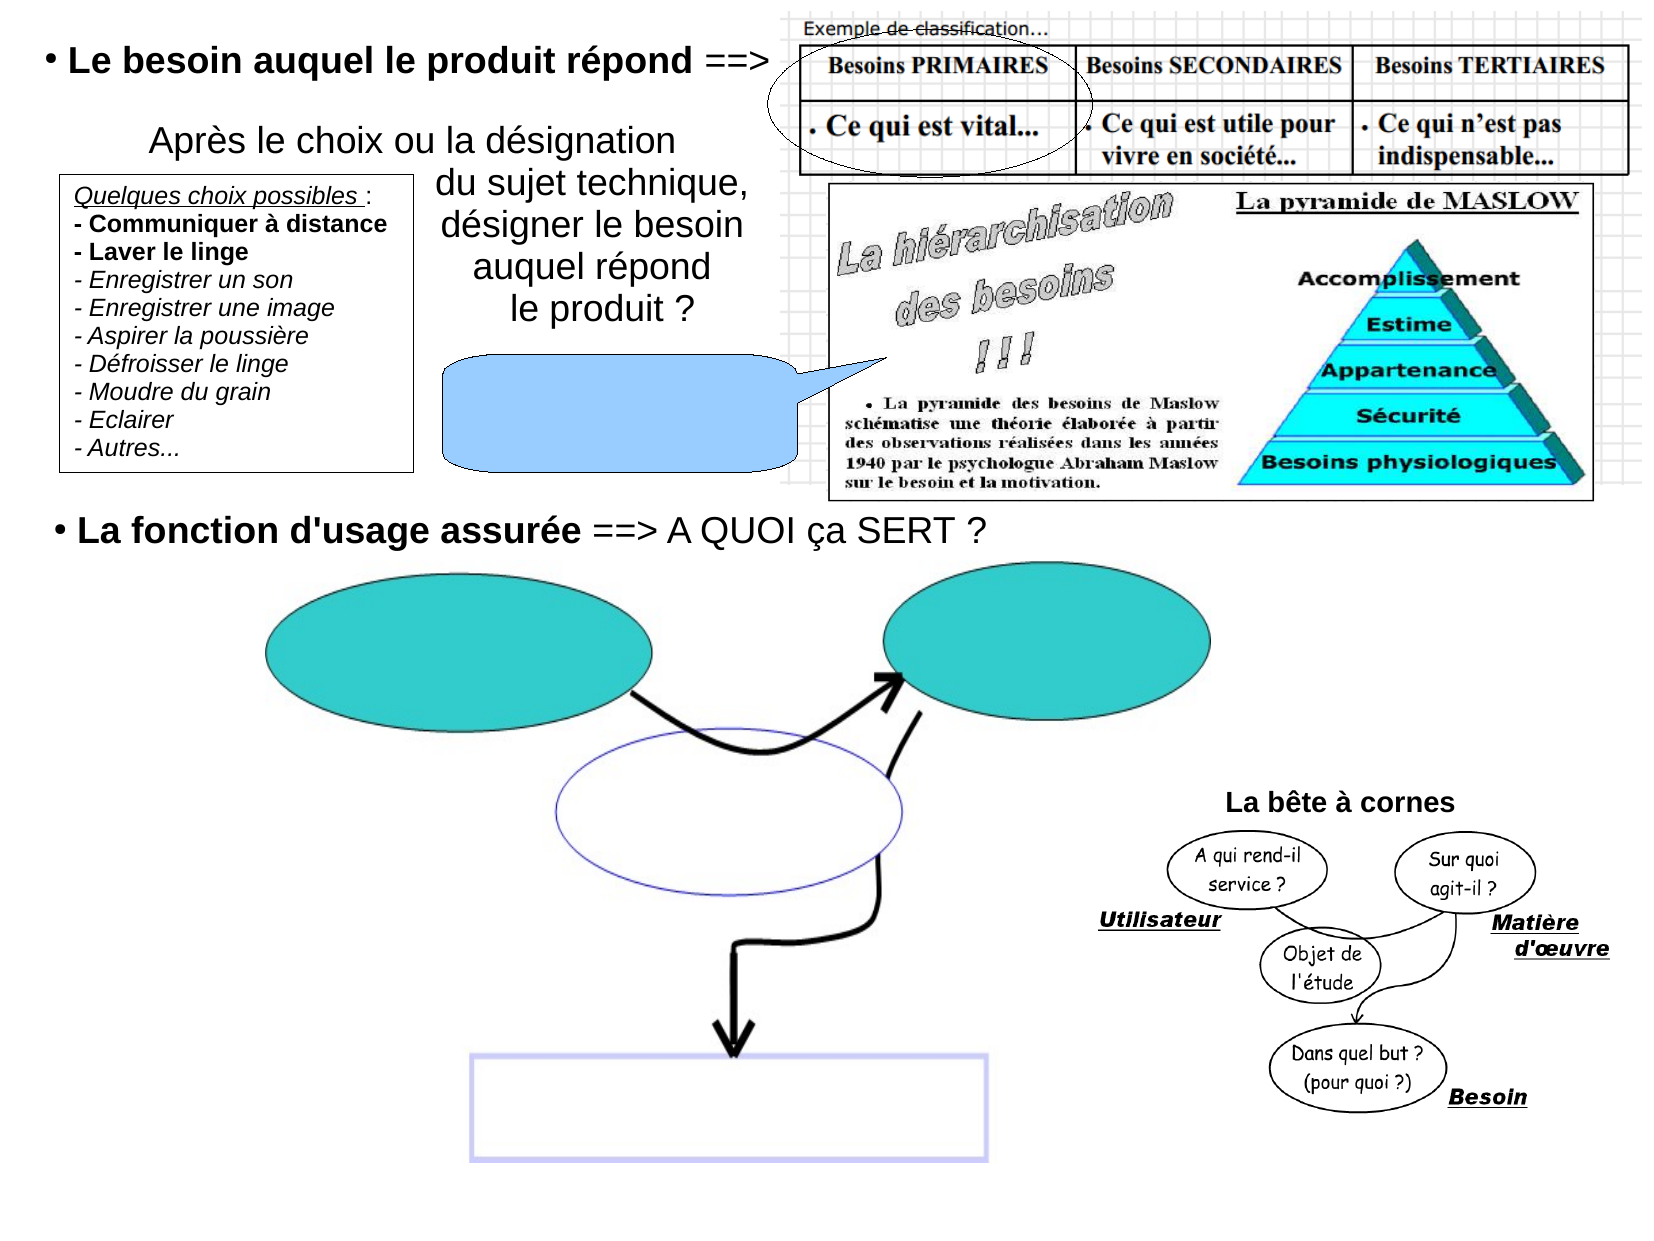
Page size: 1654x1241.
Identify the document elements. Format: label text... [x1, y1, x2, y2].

text_box La fonction d'usage assurée ==> A QUOI ça SERT ? [38, 501, 1004, 561]
picture [265, 560, 1625, 1163]
text_box Après le choix ou la désignation du sujet technique, désigner le besoin auquel répond le produit ? [59, 112, 768, 338]
picture [780, 11, 1642, 502]
text_box Quelques choix possibles : - Communiquer à distance - Laver le linge - Enregistrer un son - Enregistrer une image - Aspirer la poussière - Défroisser le linge - Moudre du grain - Eclairer - Autres... [59, 338, 414, 473]
text_box [442, 354, 887, 473]
text_box Le besoin auquel le produit répond ==> [29, 31, 780, 90]
text_box La bête à cornes [1210, 778, 1506, 827]
